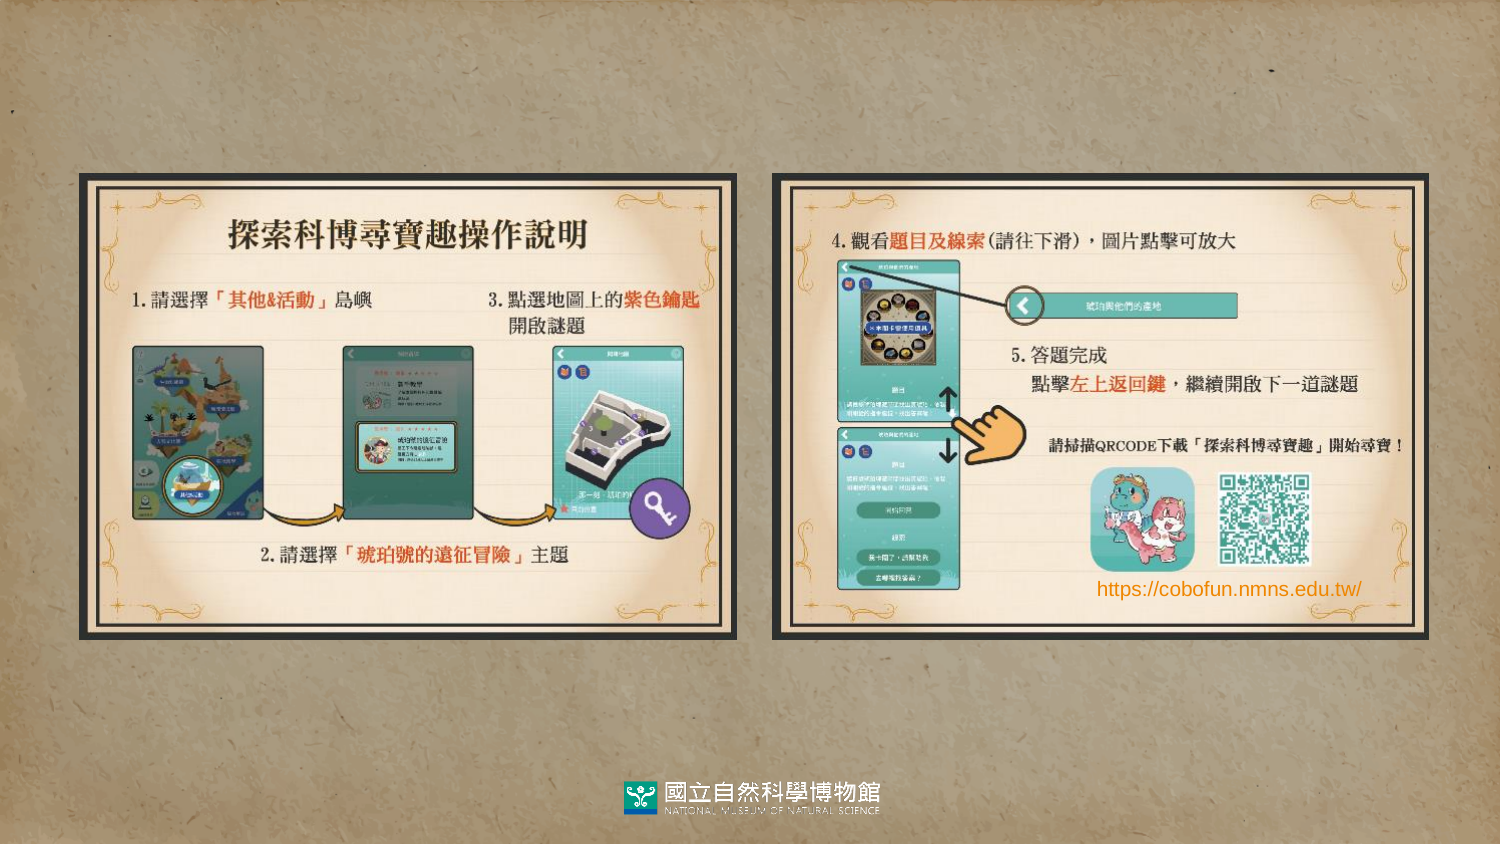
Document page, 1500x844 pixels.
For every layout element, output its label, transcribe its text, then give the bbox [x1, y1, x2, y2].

text_box https://cobofun.nmns.edu.tw/ [1081, 568, 1488, 634]
